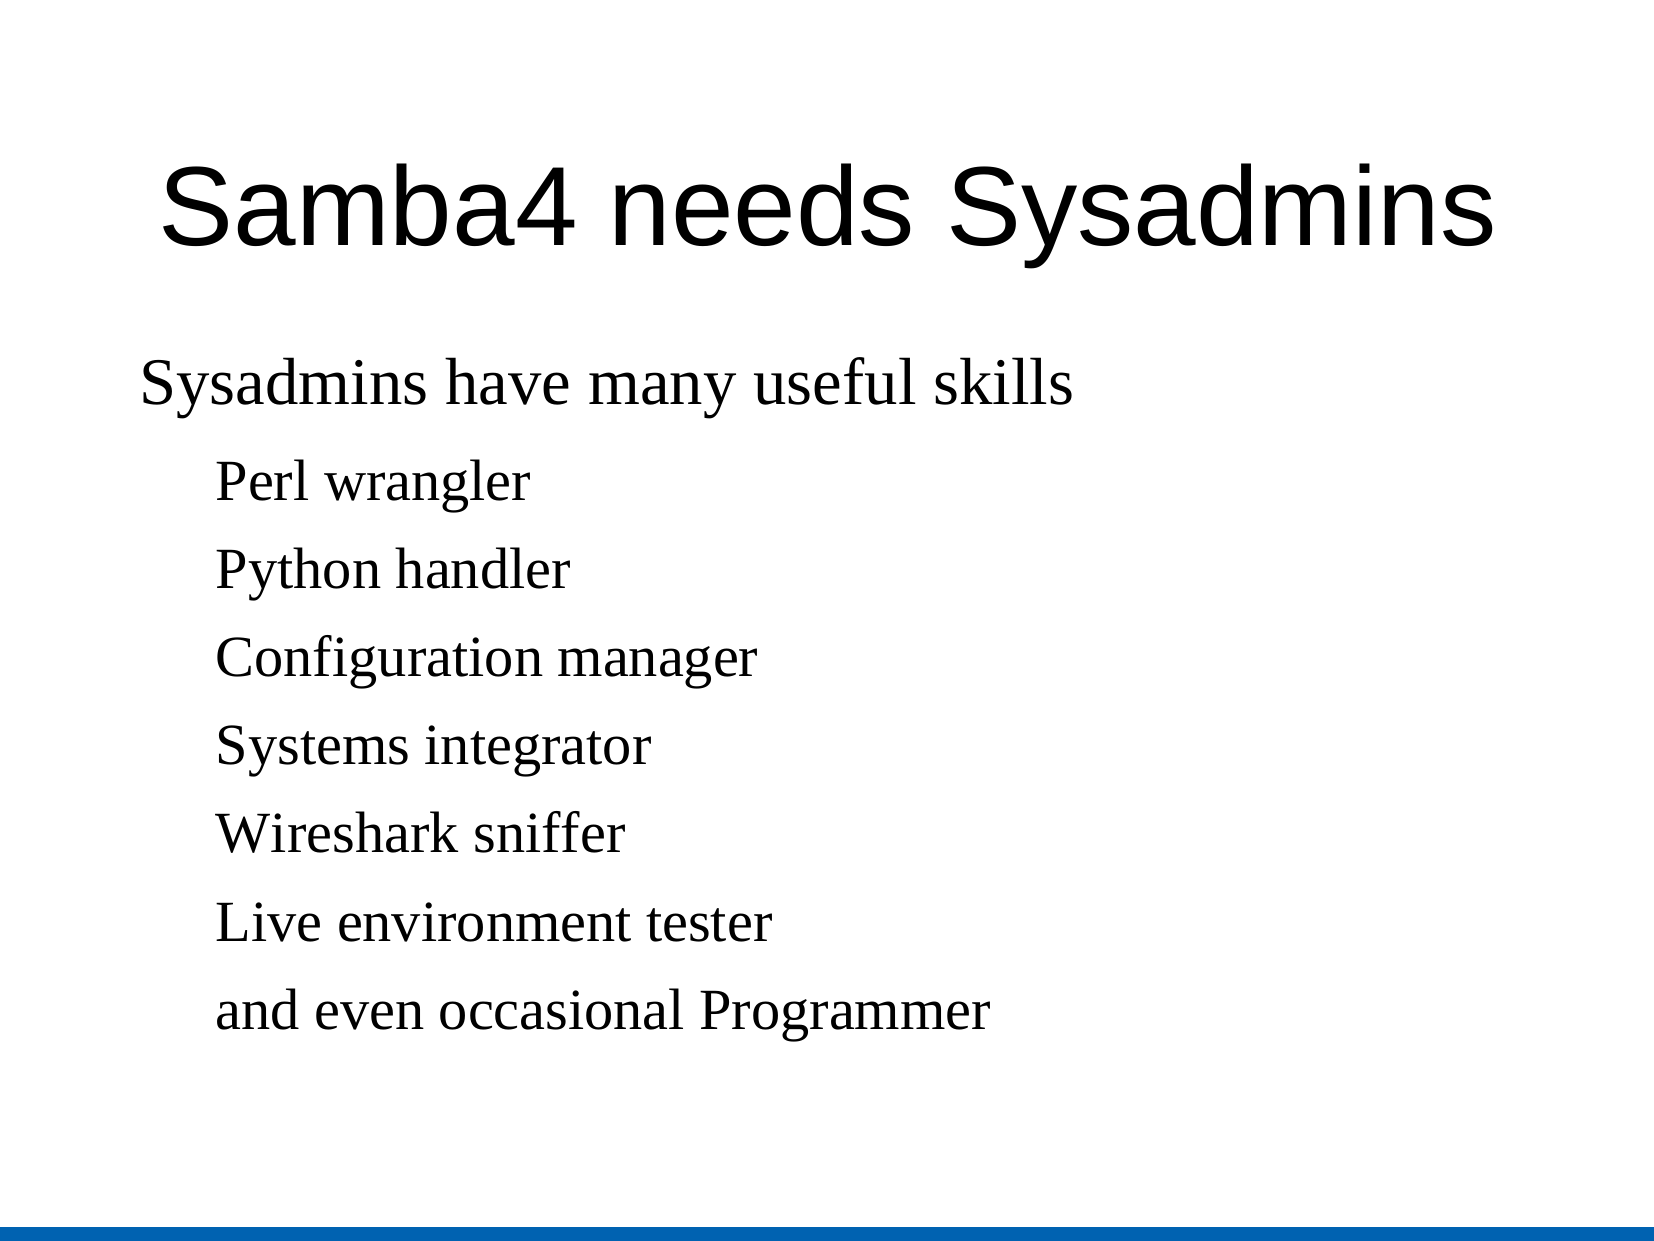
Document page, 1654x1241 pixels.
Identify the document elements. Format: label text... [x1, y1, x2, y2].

title Samba4 needs Sysadmins [121, 110, 1534, 303]
list Sysadmins have many useful skills Perl wrangler Python handler Configuration manager Systems integrator Wireshark sniffer Live environment tester and even occasional Programmer [121, 344, 1534, 1112]
